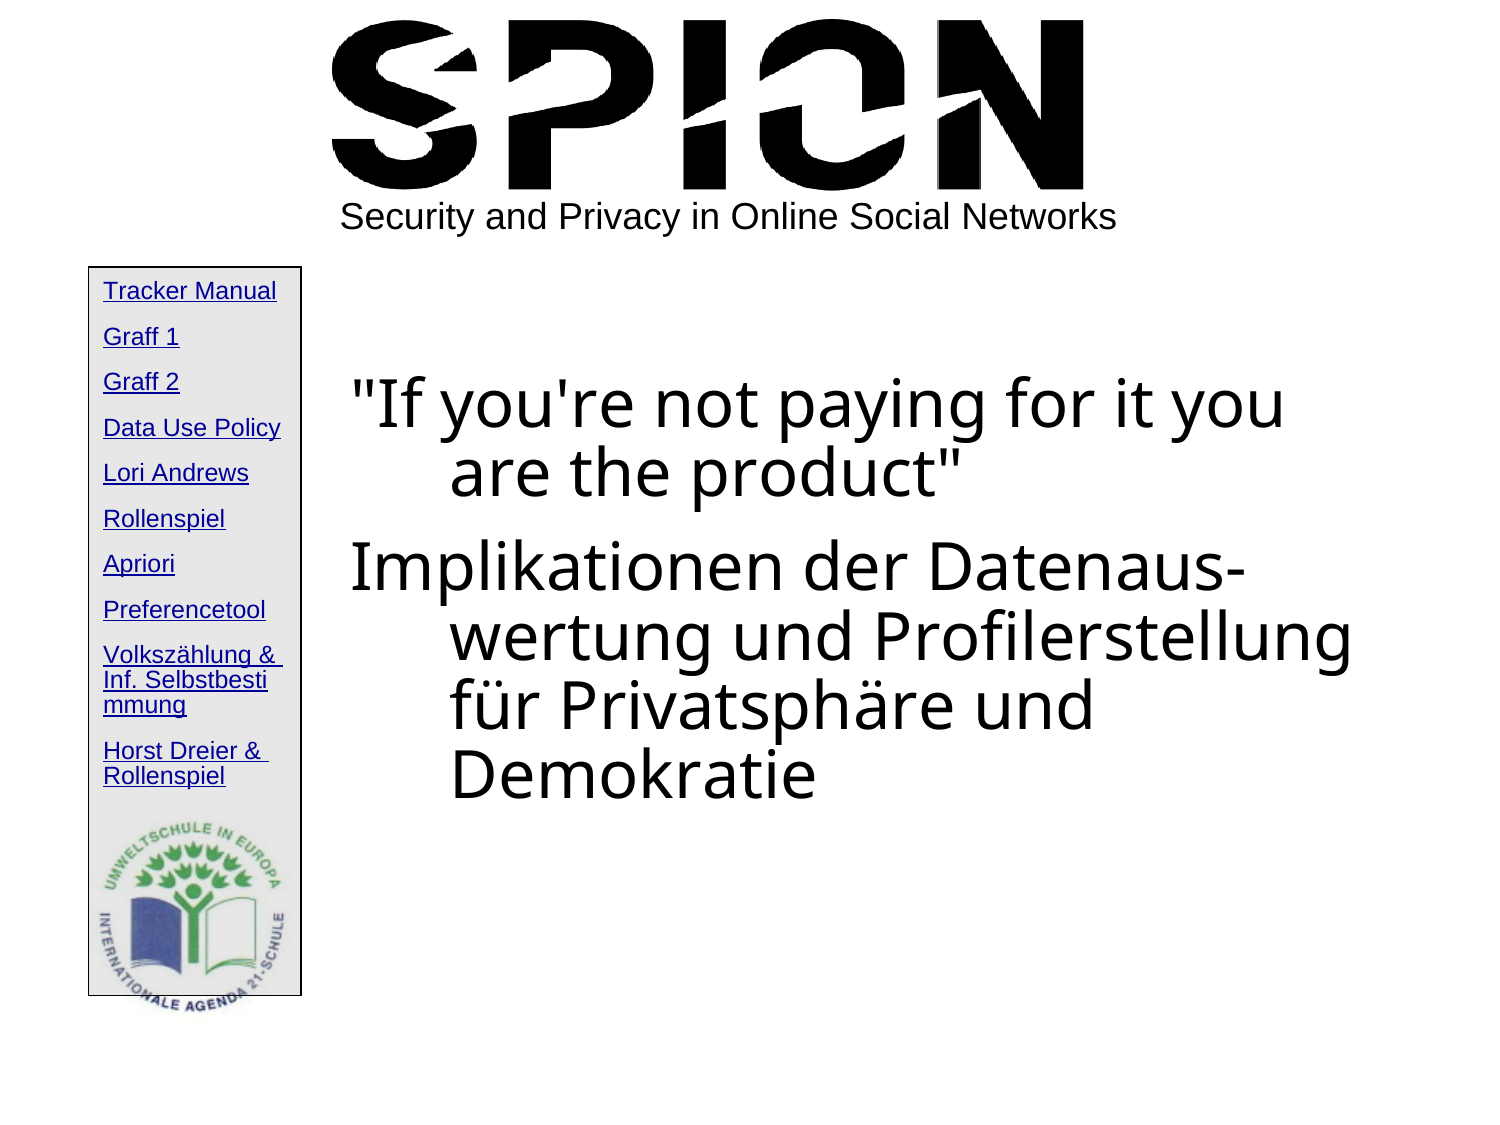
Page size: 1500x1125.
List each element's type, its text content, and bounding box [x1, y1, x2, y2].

picture [88, 996, 293, 1024]
picture [324, 0, 1093, 208]
subtitle "If you're not paying for it you are the product" Implikationen der Datenaus-wertung und Profilerstellung für Privatsphäre und Demokratie [349, 251, 1380, 1027]
